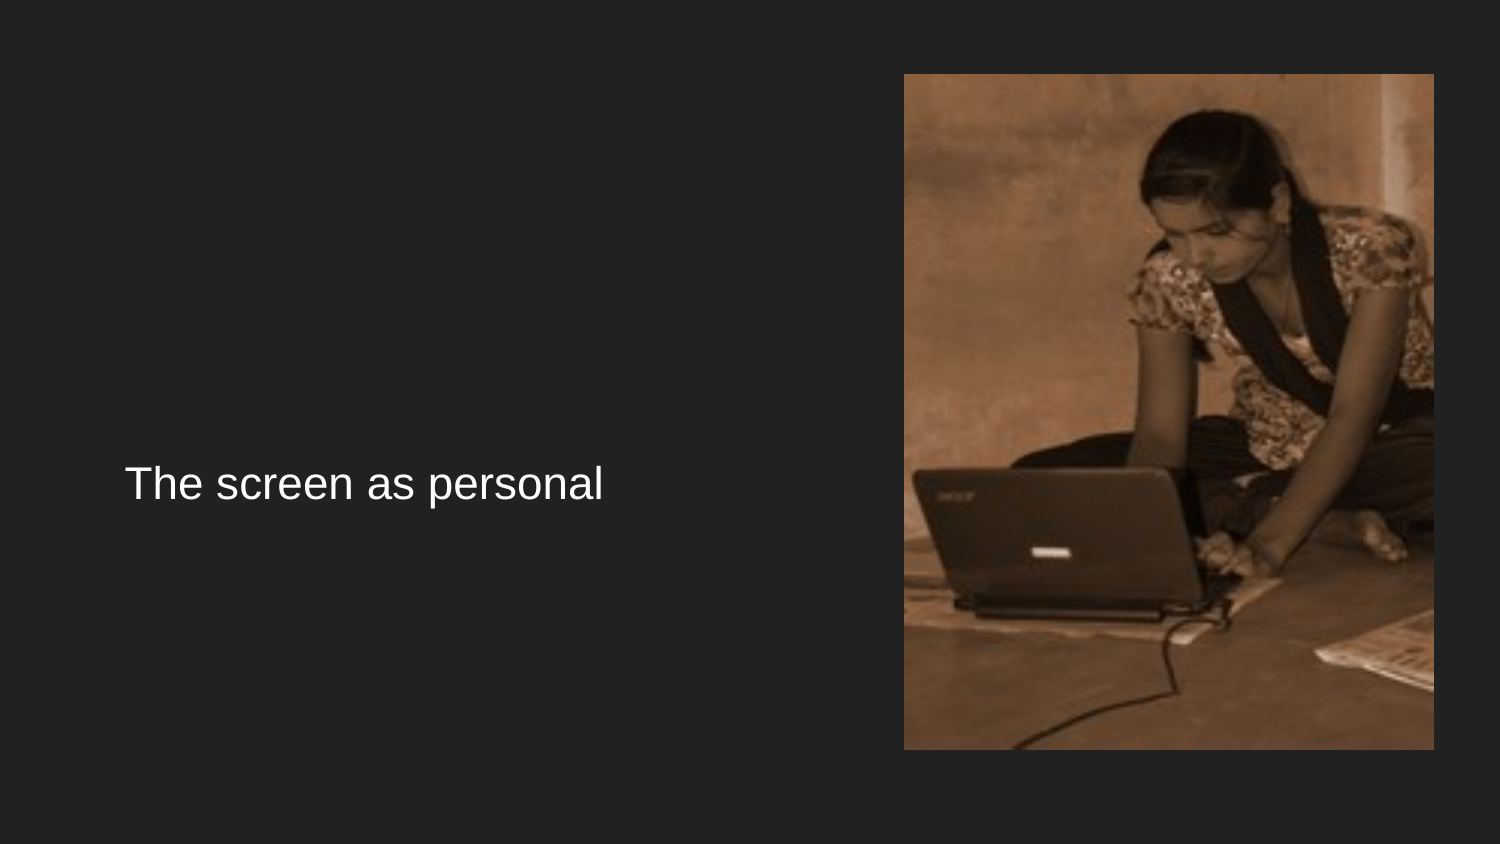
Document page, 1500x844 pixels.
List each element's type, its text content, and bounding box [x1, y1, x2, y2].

picture [904, 74, 1434, 750]
list The screen as personal [109, 431, 904, 531]
